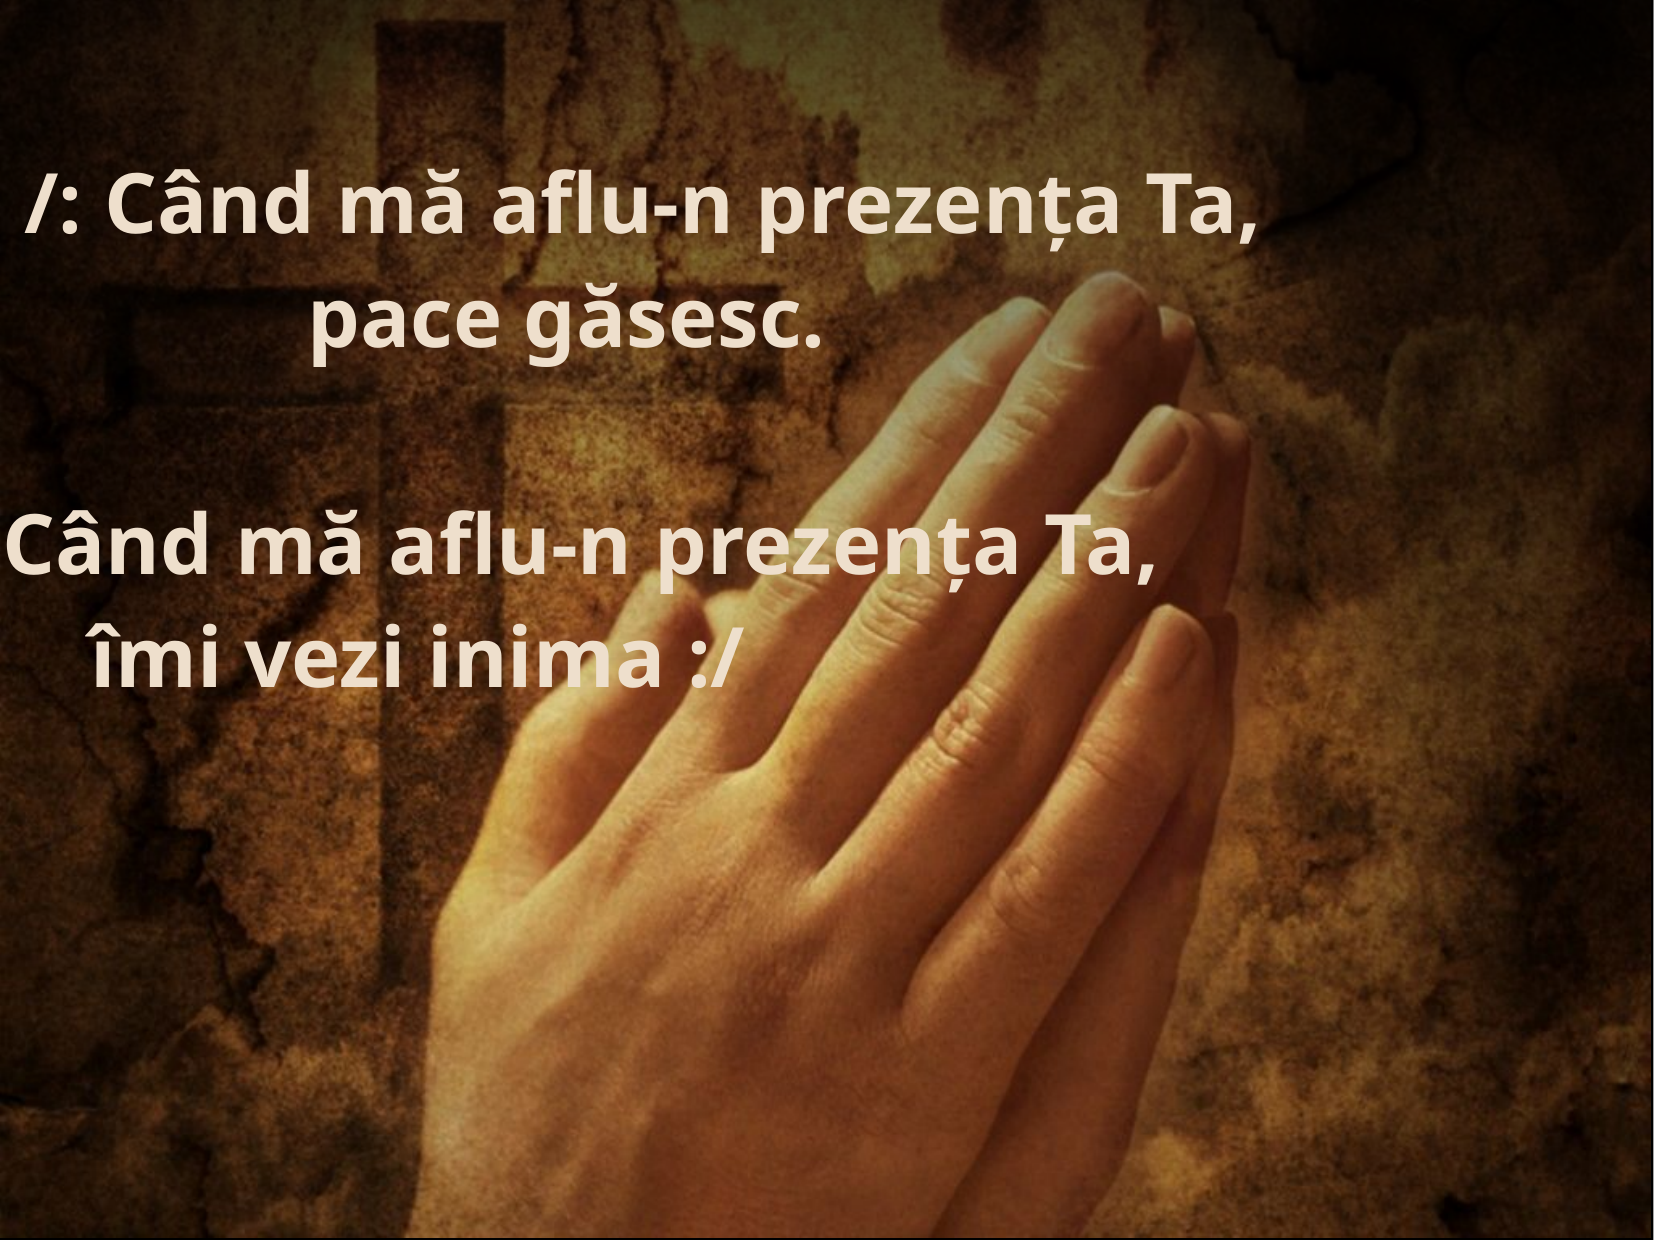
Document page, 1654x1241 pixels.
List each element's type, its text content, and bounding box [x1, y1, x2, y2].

picture [0, 744, 1651, 1238]
text_box /: Când mă aflu-n prezenţa Ta, pace găsesc. Când mă aflu-n prezenţa Ta, îmi vezi inima :/ [0, 0, 1654, 744]
